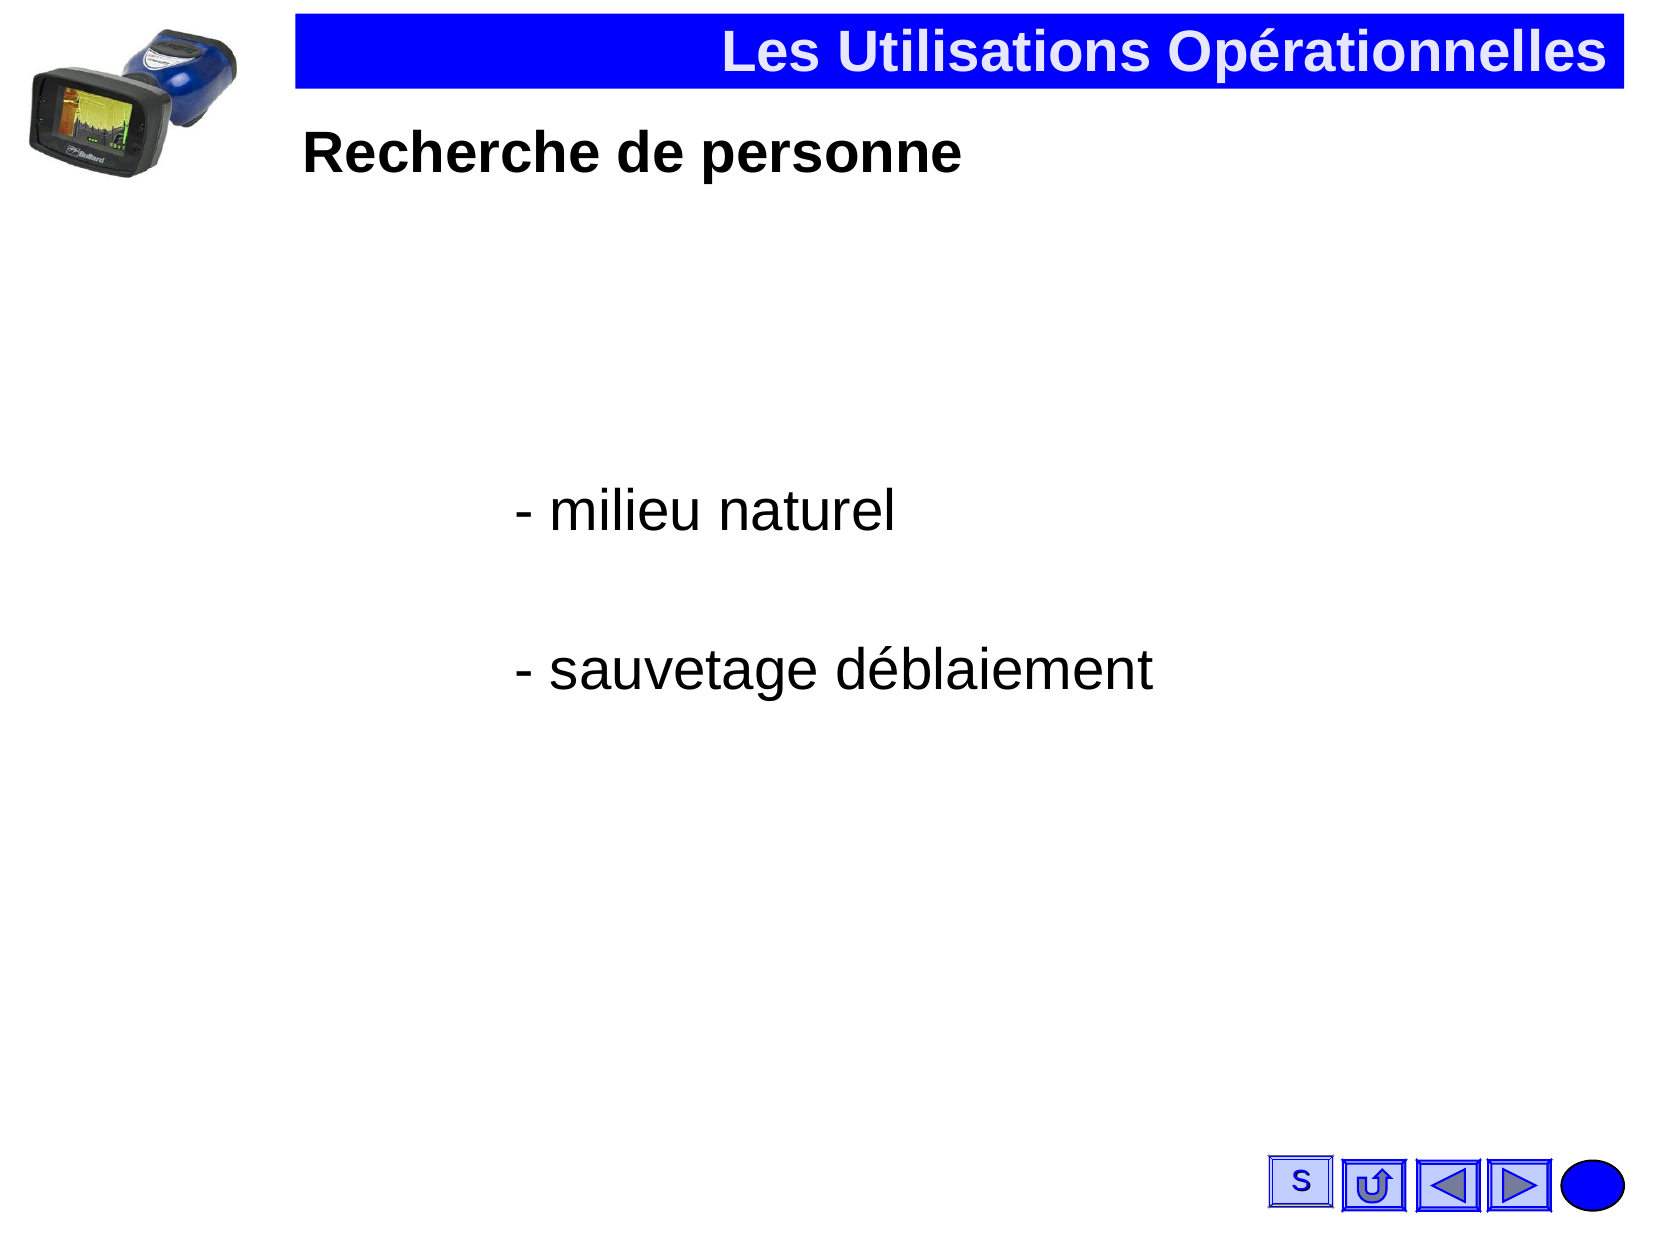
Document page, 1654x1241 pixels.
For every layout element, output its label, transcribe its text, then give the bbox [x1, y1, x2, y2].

picture [29, 29, 237, 178]
list - milieu naturel - sauvetage déblaiement [442, 470, 1276, 709]
text_box Les Utilisations Opérationnelles [295, 13, 1625, 89]
text_box Recherche de personne [287, 112, 979, 193]
text_box [1561, 1160, 1625, 1211]
